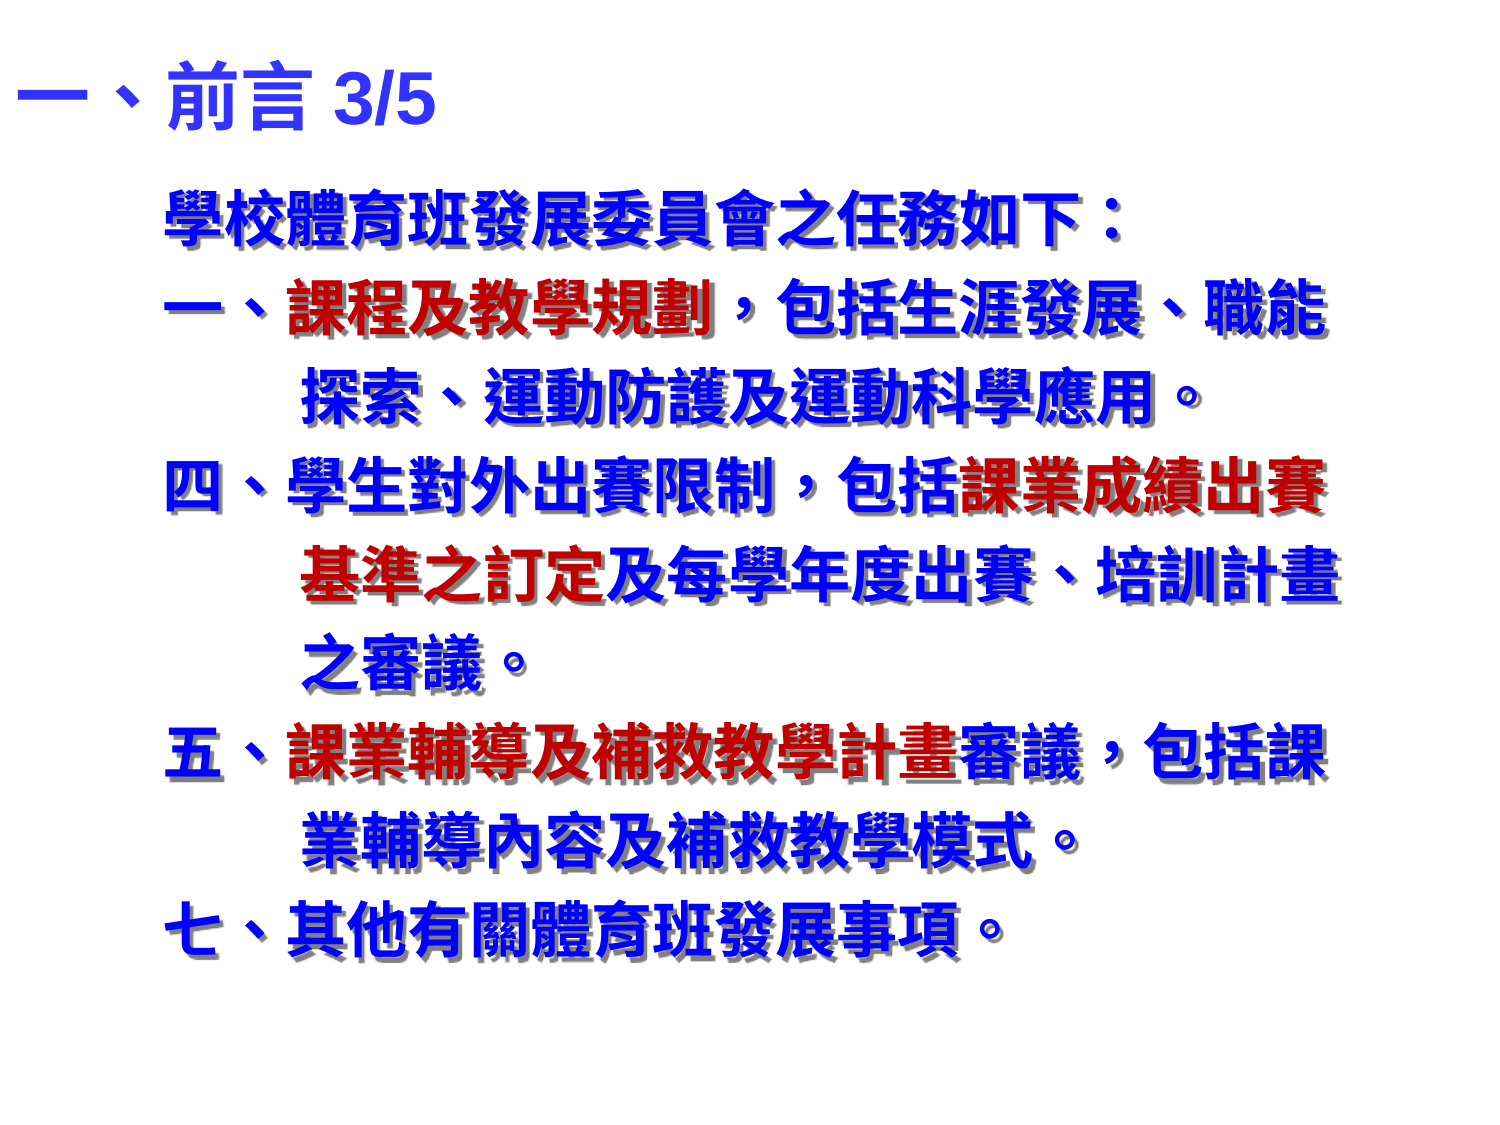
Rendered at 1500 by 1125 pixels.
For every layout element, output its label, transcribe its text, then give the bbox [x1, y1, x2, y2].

text_box 一、前言3/5 [0, 0, 1276, 190]
list 學校體育班發展委員會之任務如下： 一、課程及教學規劃，包括生涯發展、職能 探索、運動防護及運動科學應用。 四、學生對外出賽限制，包括課業成績出賽 基準之訂定及每學年度出賽、培訓計畫 之審議。 五、課業輔導及補救教學計畫審議，包括課 業輔導內容及補救教學模式。 七、其他有關體育班發展事項。 [63, 172, 1460, 982]
